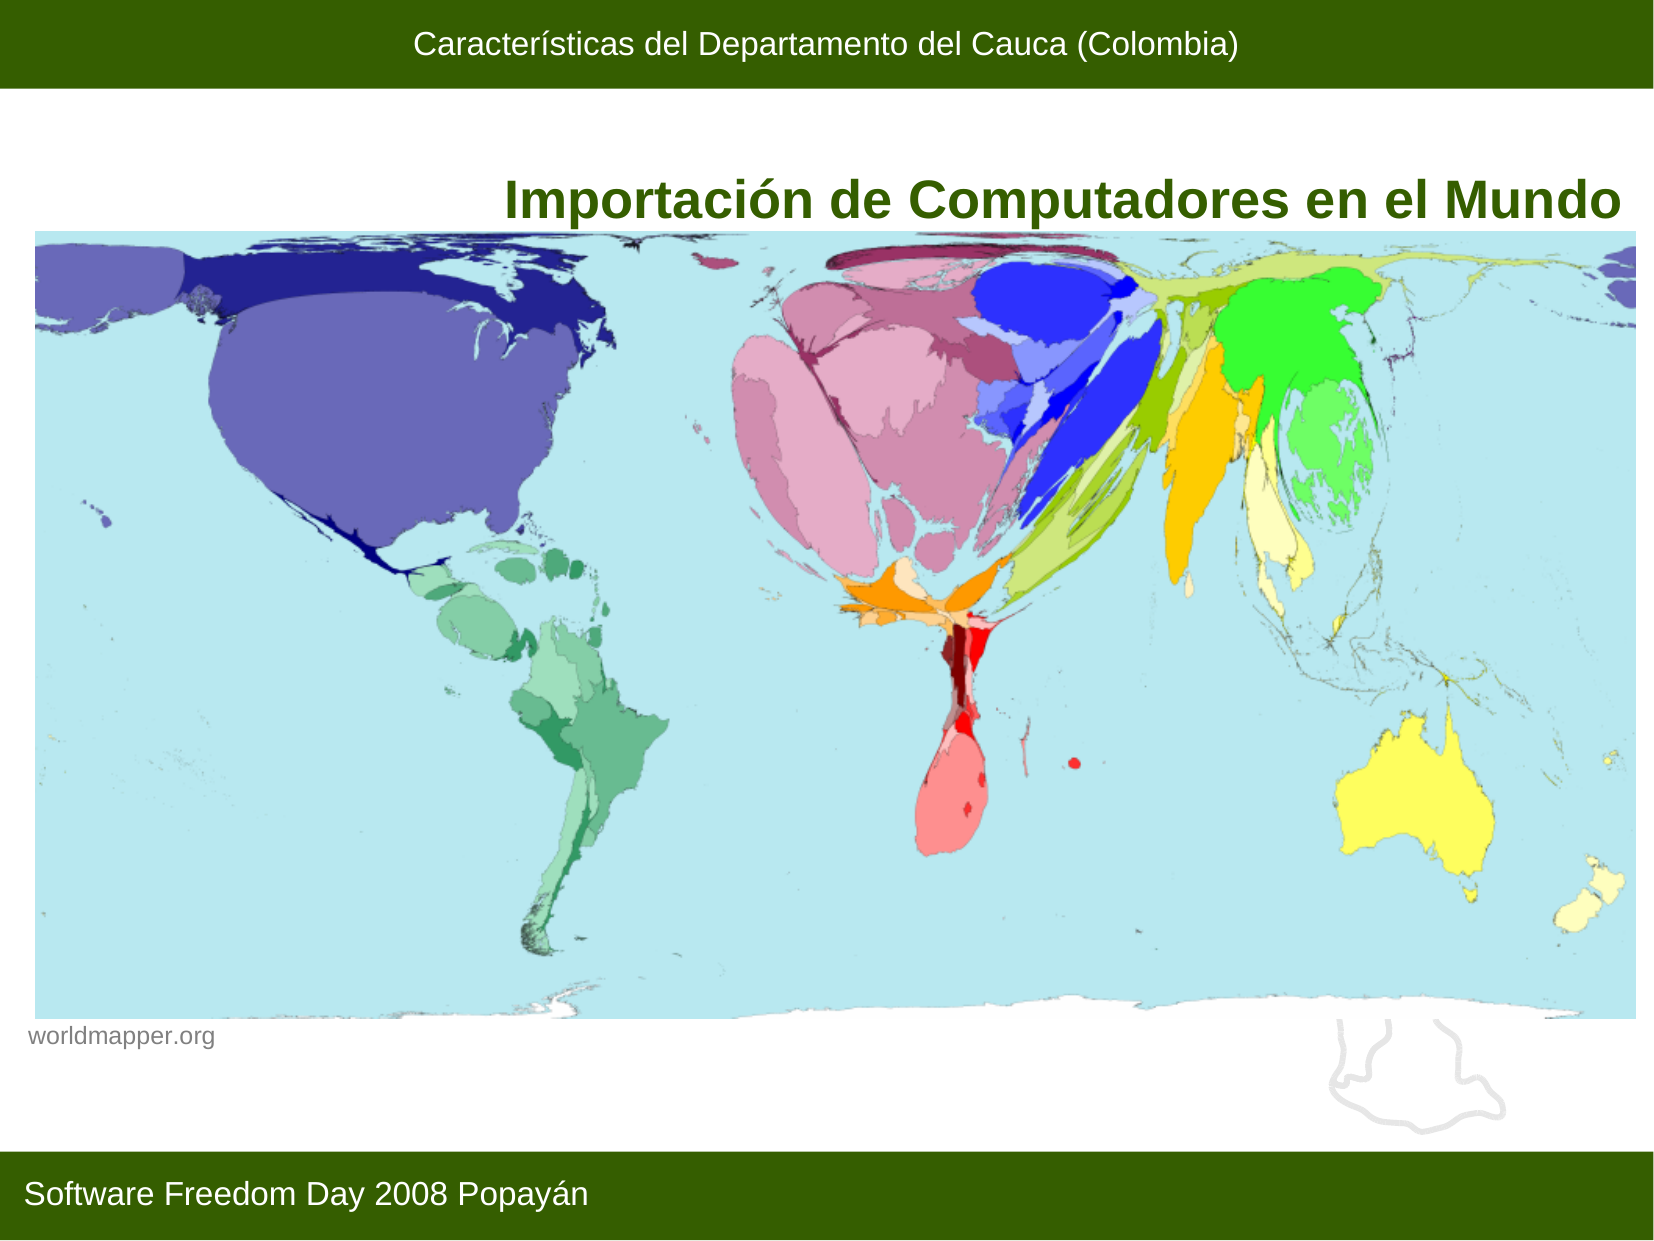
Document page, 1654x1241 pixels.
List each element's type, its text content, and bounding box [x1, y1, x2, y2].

text_box worldmapper.org [28, 1021, 214, 1050]
title Importación de Computadores en el Mundo [147, 147, 1625, 231]
picture [35, 231, 1636, 1019]
